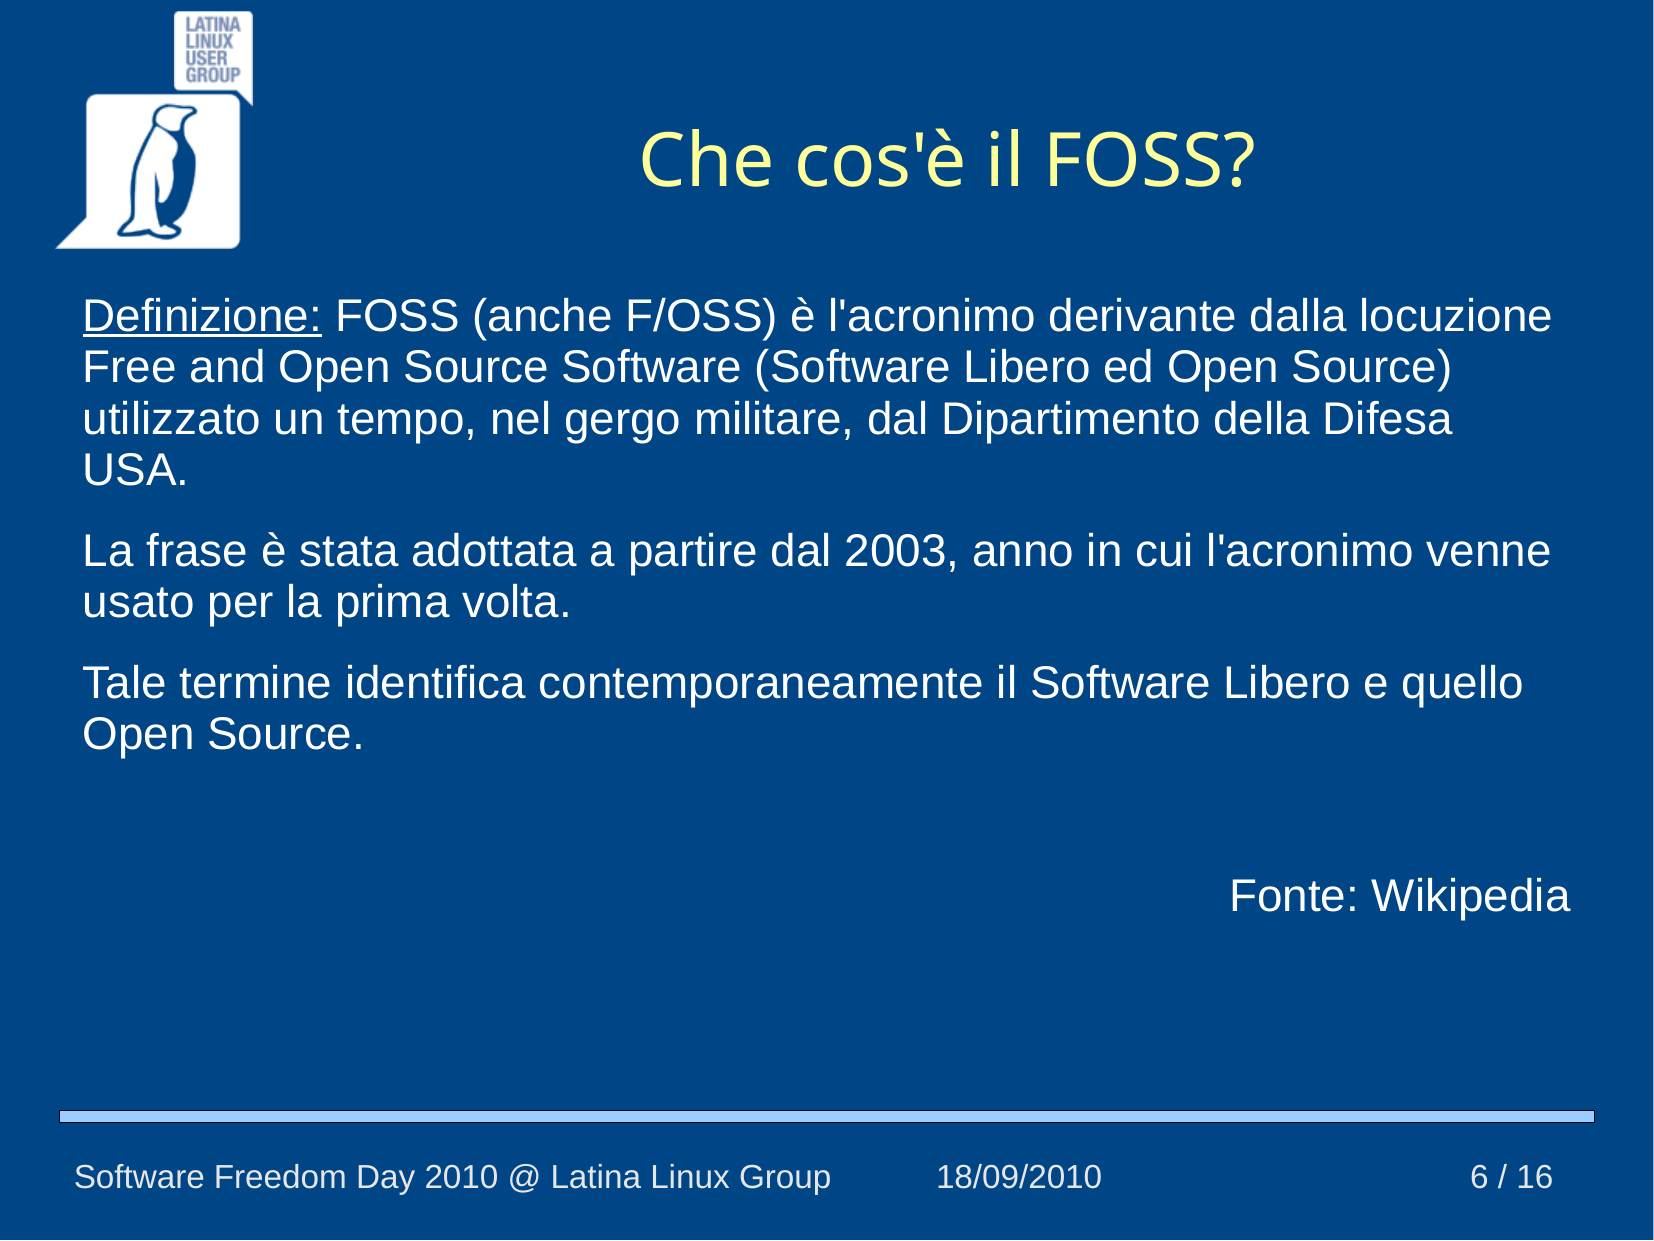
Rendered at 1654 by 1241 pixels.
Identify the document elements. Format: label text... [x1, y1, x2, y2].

title Che cos'è il FOSS? [324, 56, 1571, 259]
list Definizione: FOSS (anche F/OSS) è l'acronimo derivante dalla locuzione Free and Open Source Software (Software Libero ed Open Source) utilizzato un tempo, nel gergo militare, dal Dipartimento della Difesa USA. La frase è stata adottata a partire dal 2003, anno in cui l'acronimo venne usato per la prima volta. Tale termine identifica contemporaneamente il Software Libero e quello Open Source. Fonte: Wikipedia [82, 290, 1571, 1094]
picture [43, 0, 266, 262]
